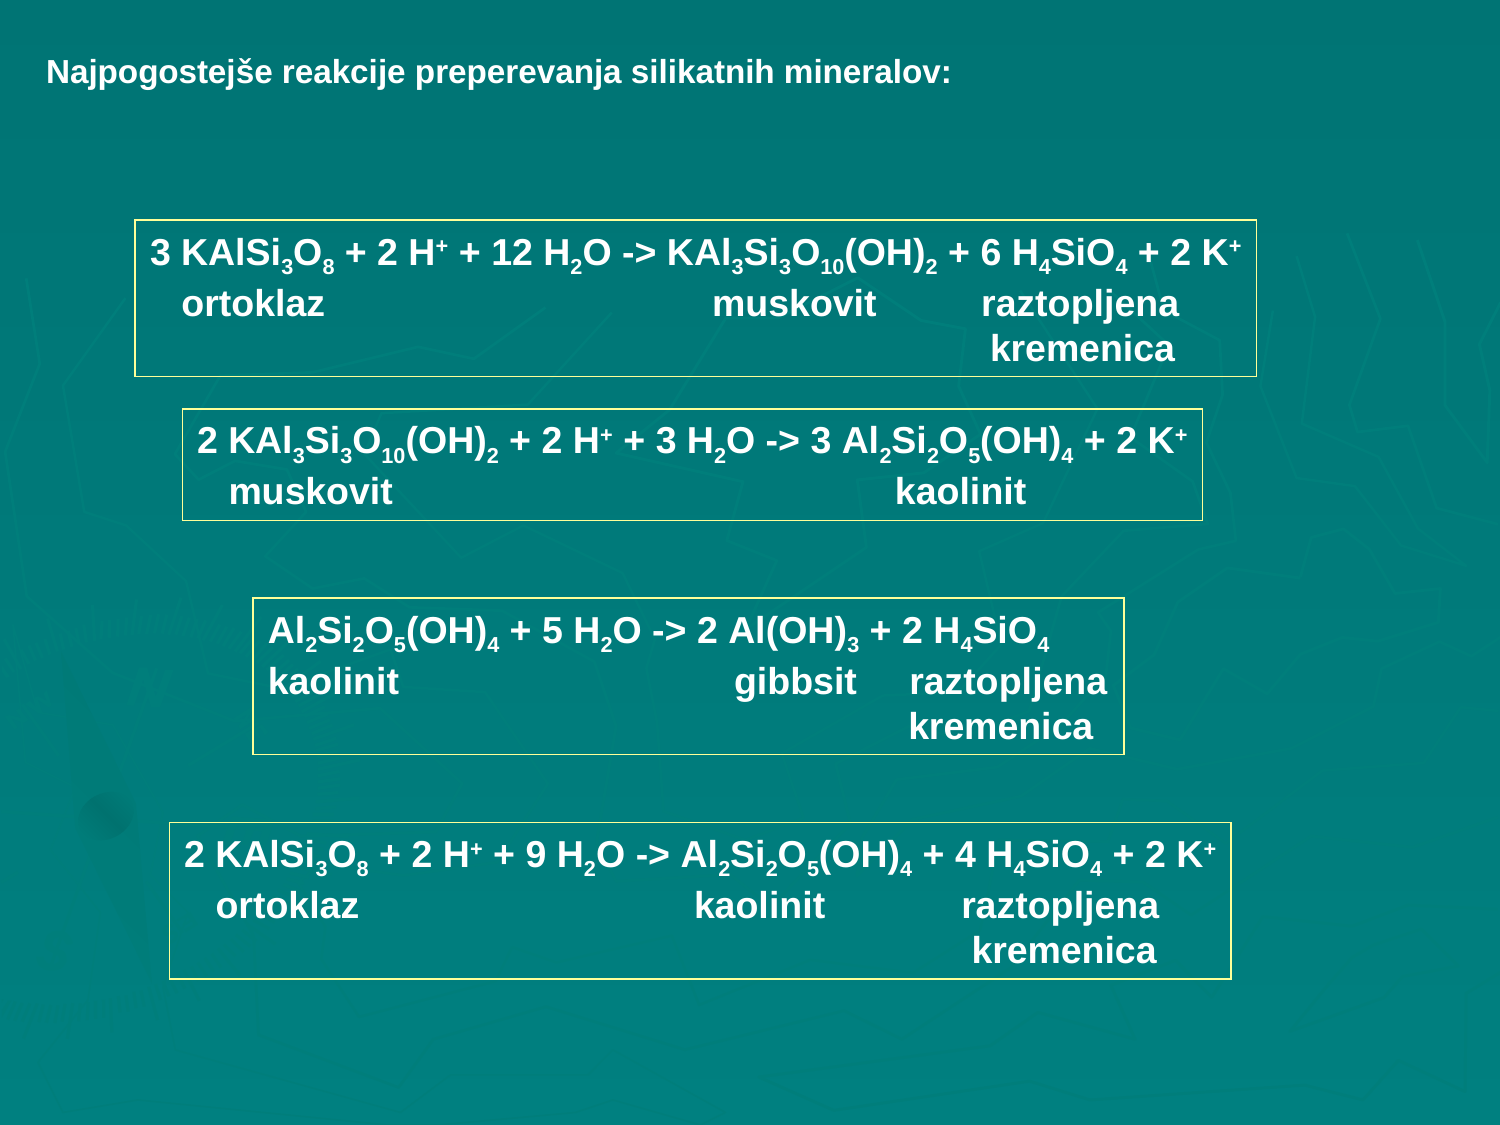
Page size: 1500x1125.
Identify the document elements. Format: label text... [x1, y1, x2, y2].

text_box 3 KAlSi3O8 + 2 H+ + 12 H2O -> KAl3Si3O10(OH)2 + 6 H4SiO4 + 2 K+ ortoklaz muskovit raztopljena kremenica [135, 219, 1257, 377]
text_box Najpogostejše reakcije preperevanja silikatnih mineralov: [31, 42, 968, 99]
text_box 2 KAlSi3O8 + 2 H+ + 9 H2O -> Al2Si2O5(OH)4 + 4 H4SiO4 + 2 K+ ortoklaz kaolinit raztopljena kremenica [169, 822, 1232, 979]
text_box 2 KAl3Si3O10(OH)2 + 2 H+ + 3 H2O -> 3 Al2Si2O5(OH)4 + 2 K+ muskovit kaolinit [182, 408, 1203, 521]
text_box Al2Si2O5(OH)4 + 5 H2O -> 2 Al(OH)3 + 2 H4SiO4 kaolinit gibbsit raztopljena kremenica [253, 597, 1124, 755]
